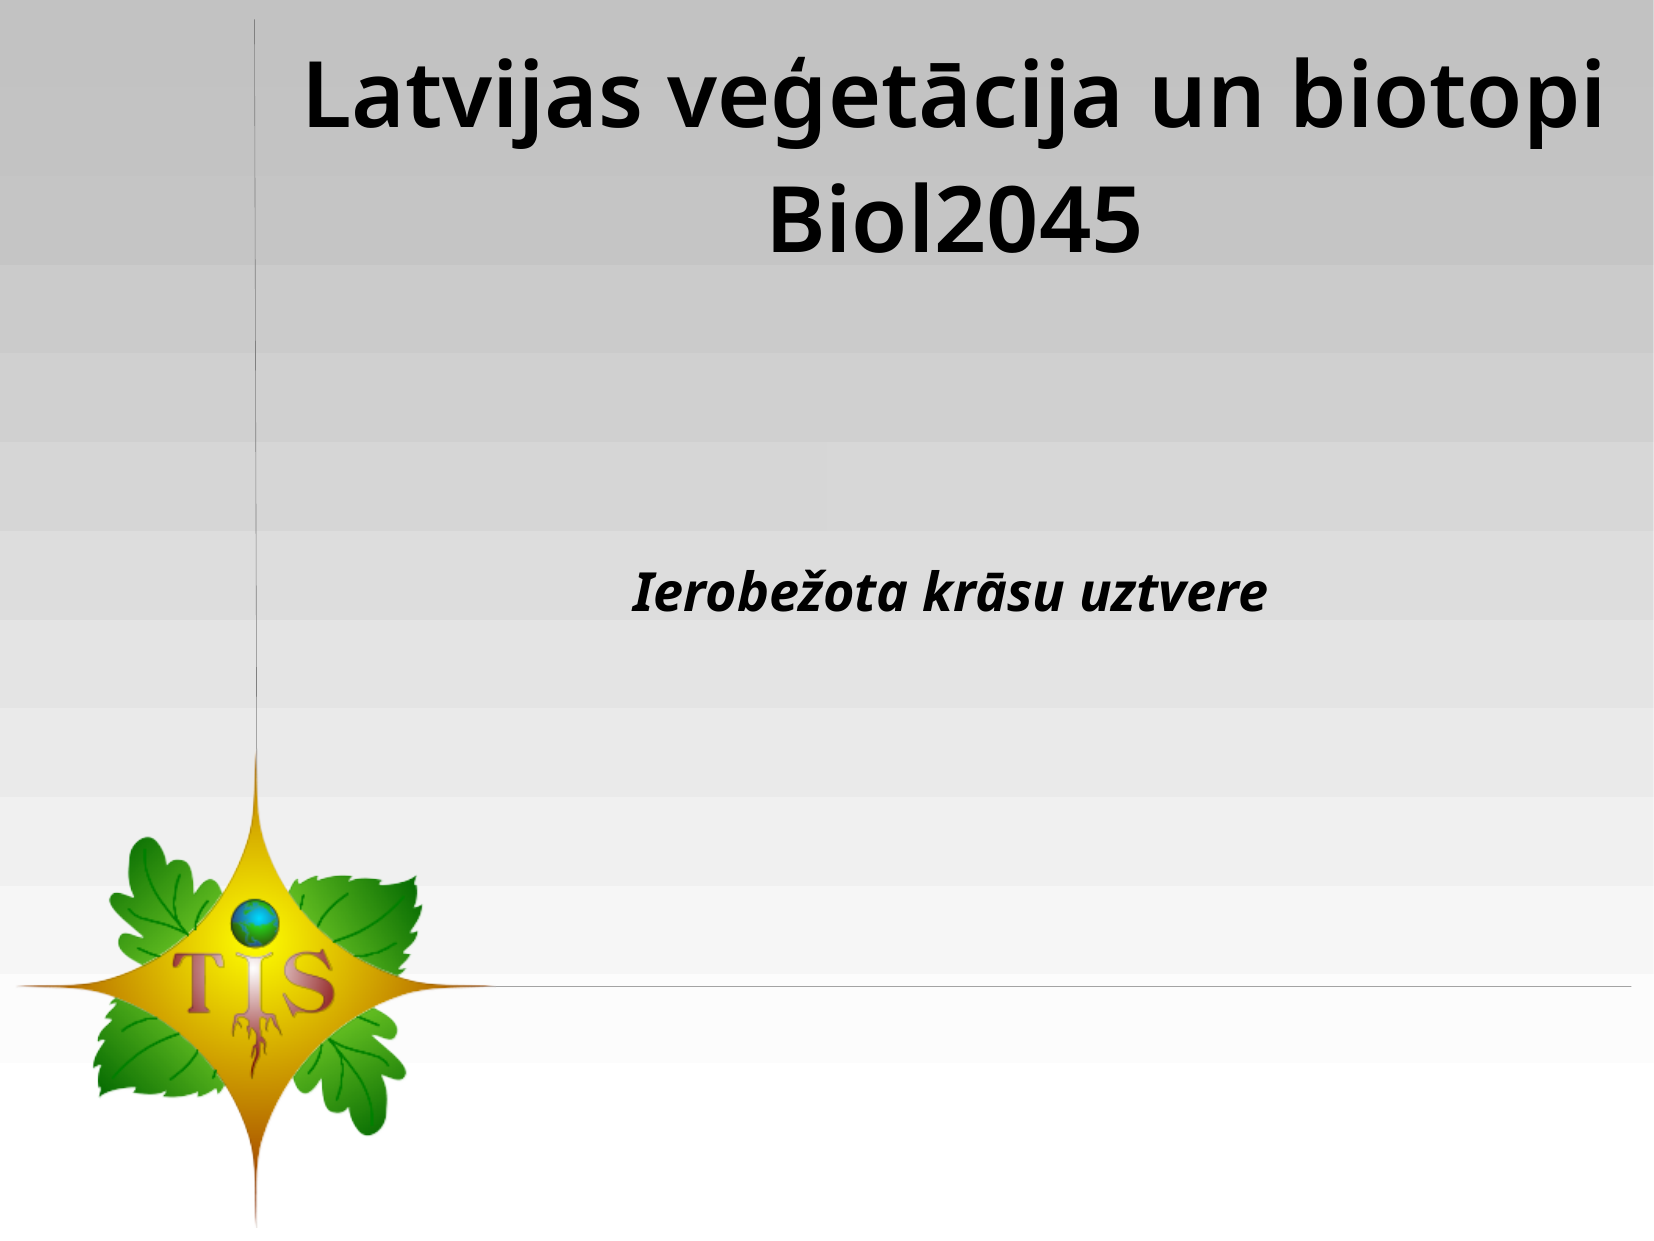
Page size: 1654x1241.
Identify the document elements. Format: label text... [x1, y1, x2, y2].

picture [0, 0, 1654, 1241]
title Ierobežota krāsu uztvere [295, 324, 1607, 857]
